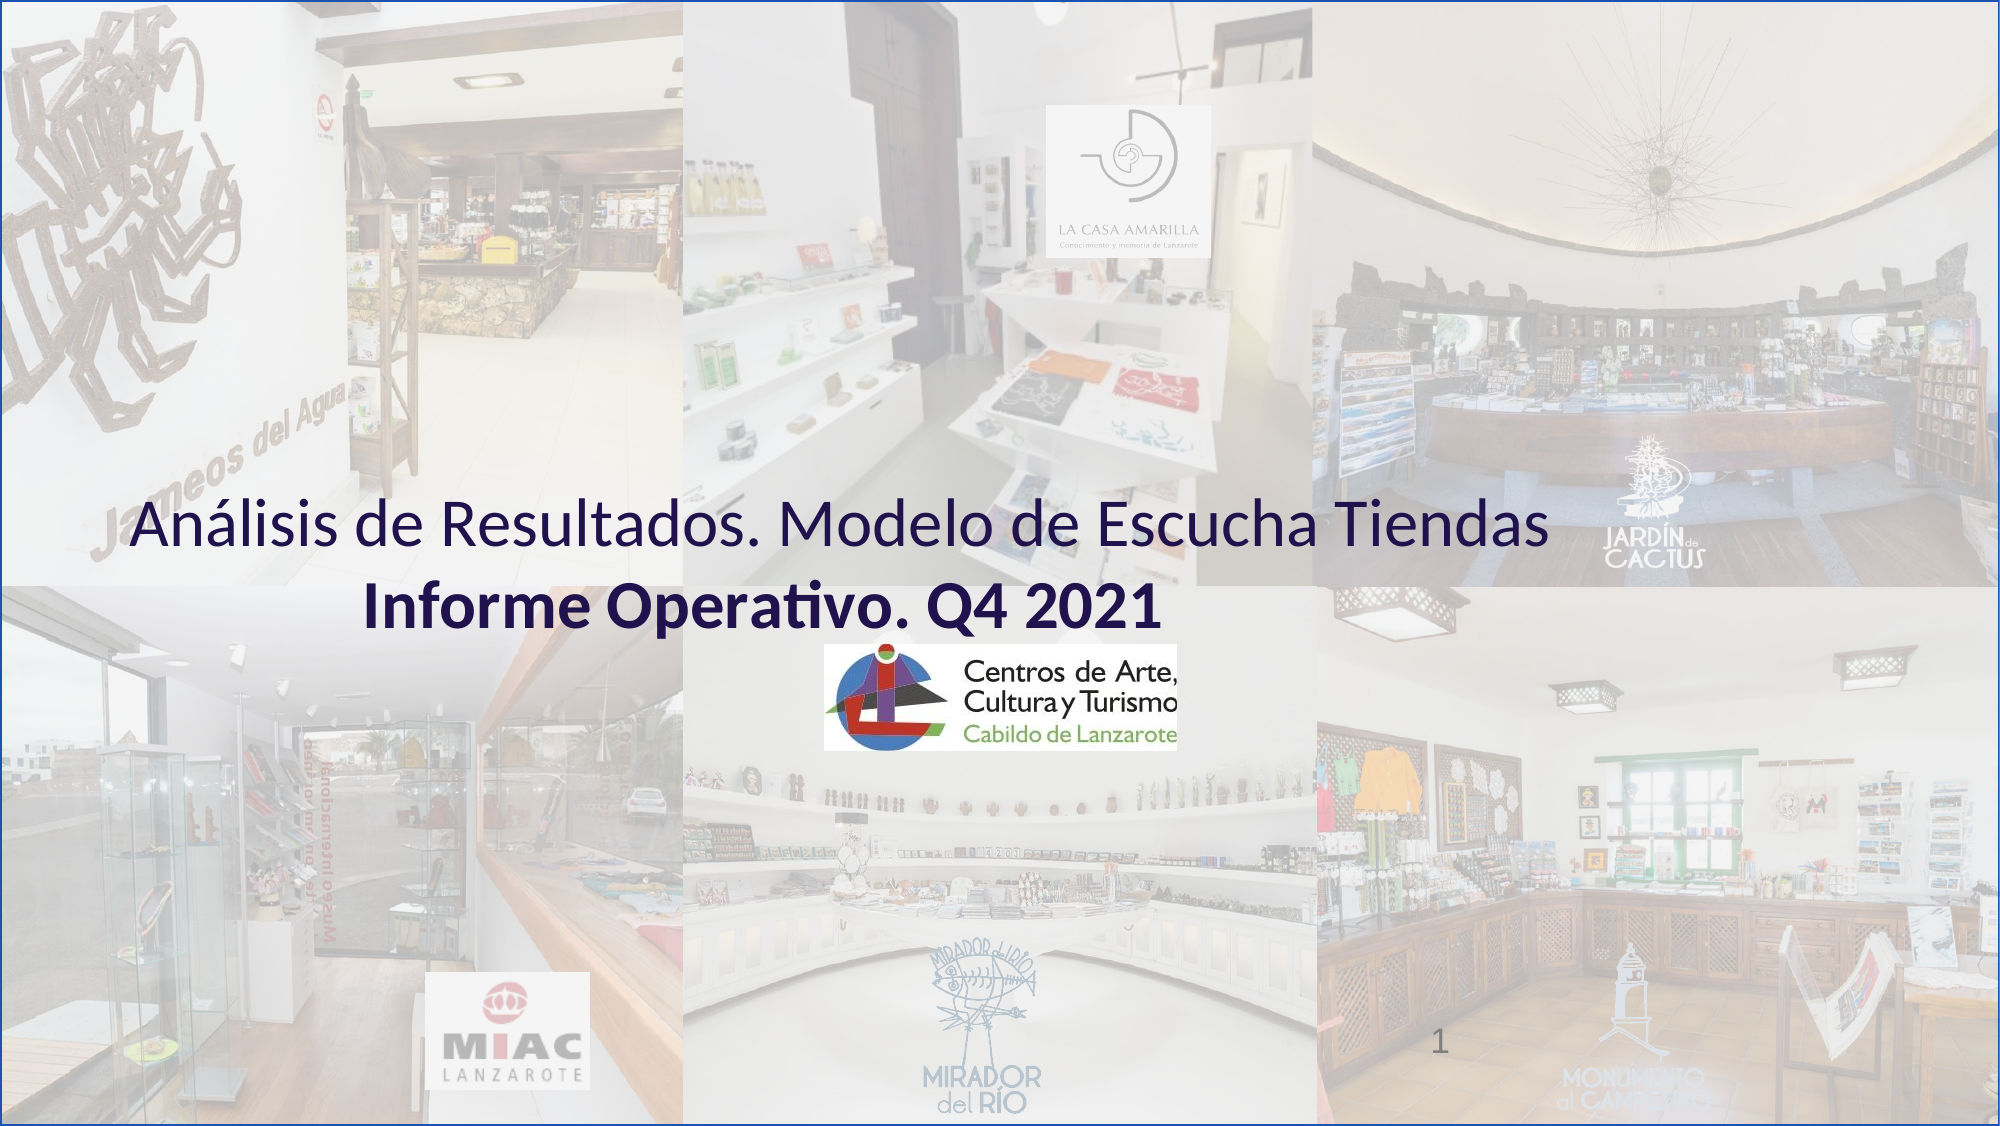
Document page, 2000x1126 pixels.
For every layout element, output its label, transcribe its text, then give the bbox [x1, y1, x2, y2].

text_box [0, 0, 2000, 1125]
text_box Análisis de Resultados. Modelo de Escucha Tiendas Informe Operativo. Q4 2021 [0, 469, 1847, 737]
text_box <número> [1412, 1008, 1880, 1069]
picture [824, 644, 1177, 751]
